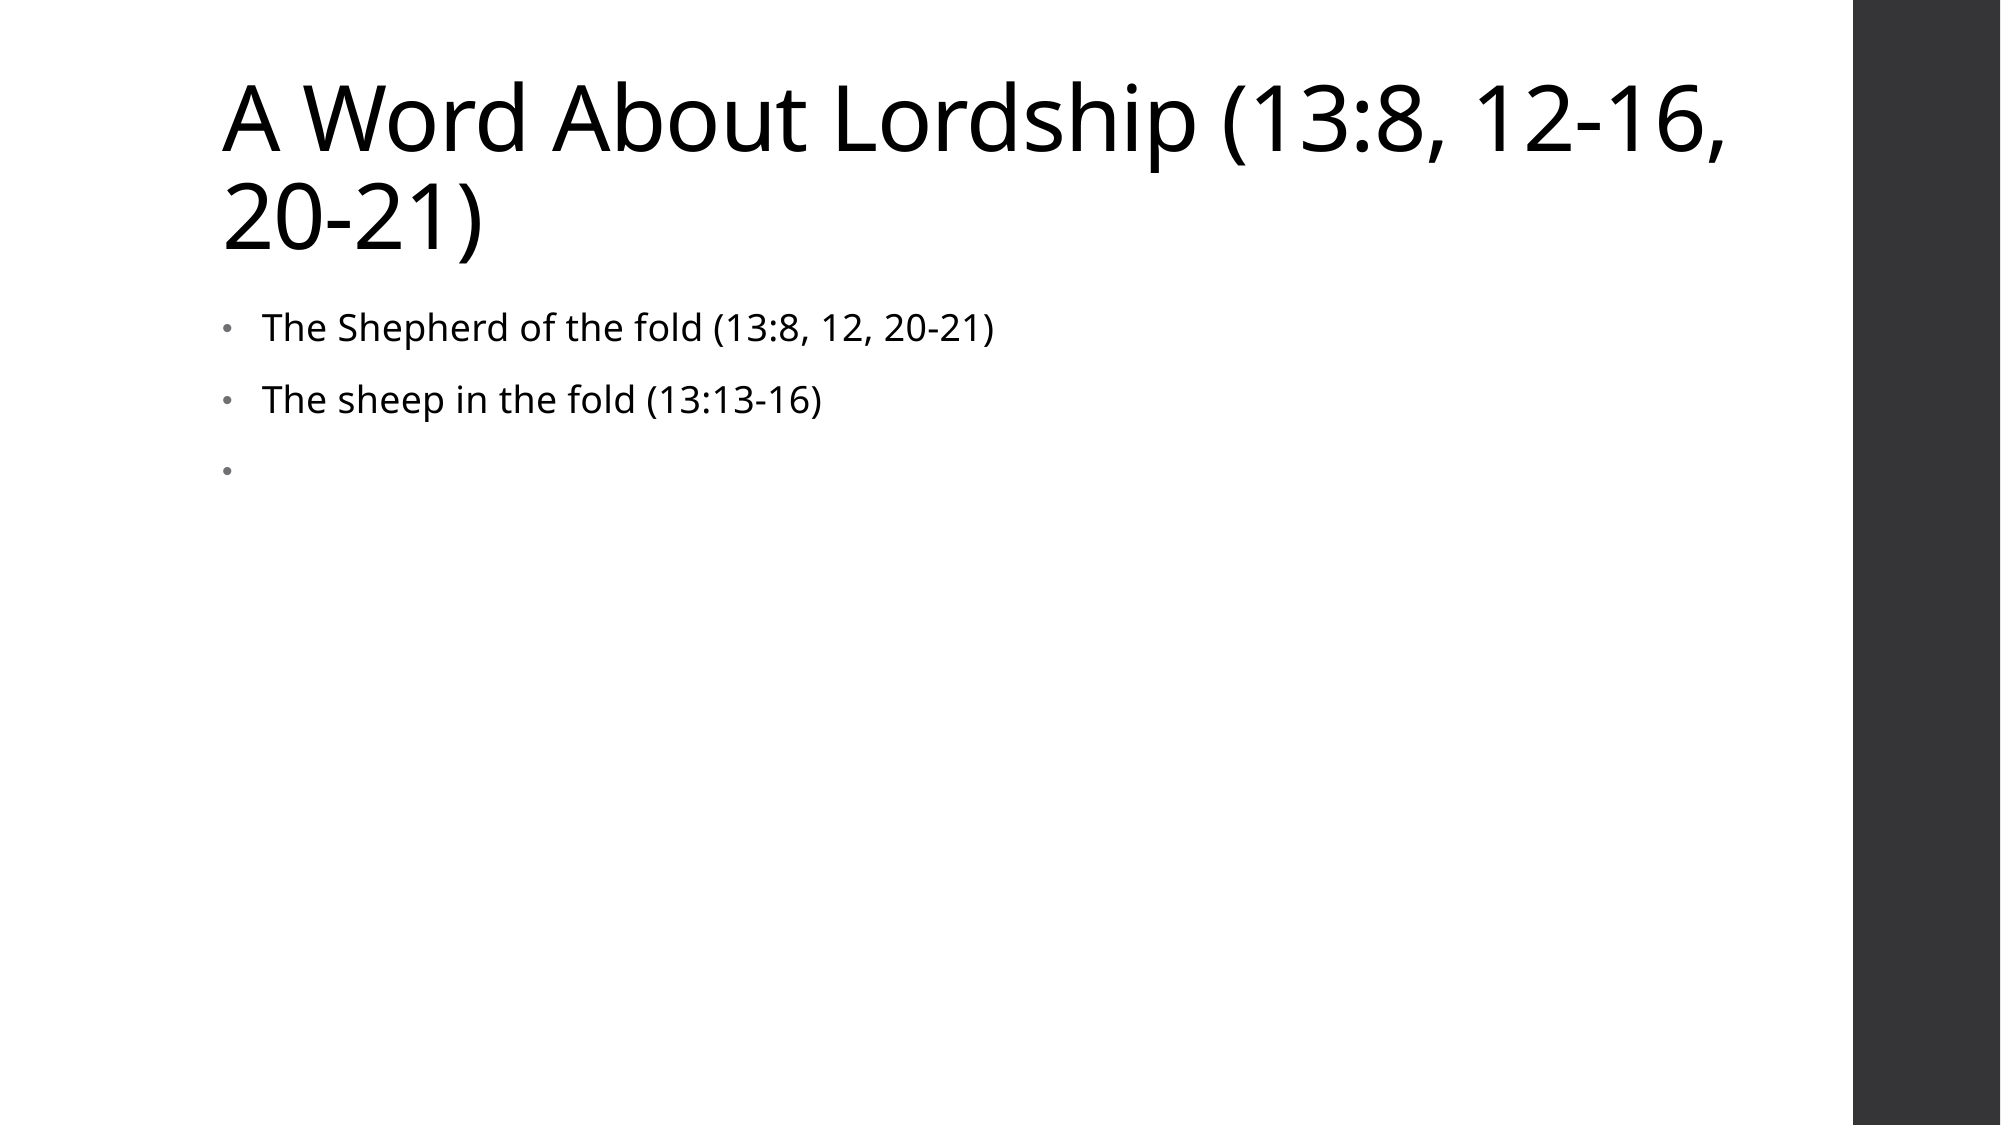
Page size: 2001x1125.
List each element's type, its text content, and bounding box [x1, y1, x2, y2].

list The Shepherd of the fold (13:8, 12, 20-21) The sheep in the fold (13:13-16) [206, 299, 1617, 1014]
title A Word About Lordship (13:8, 12-16, 20-21) [206, 60, 1797, 278]
